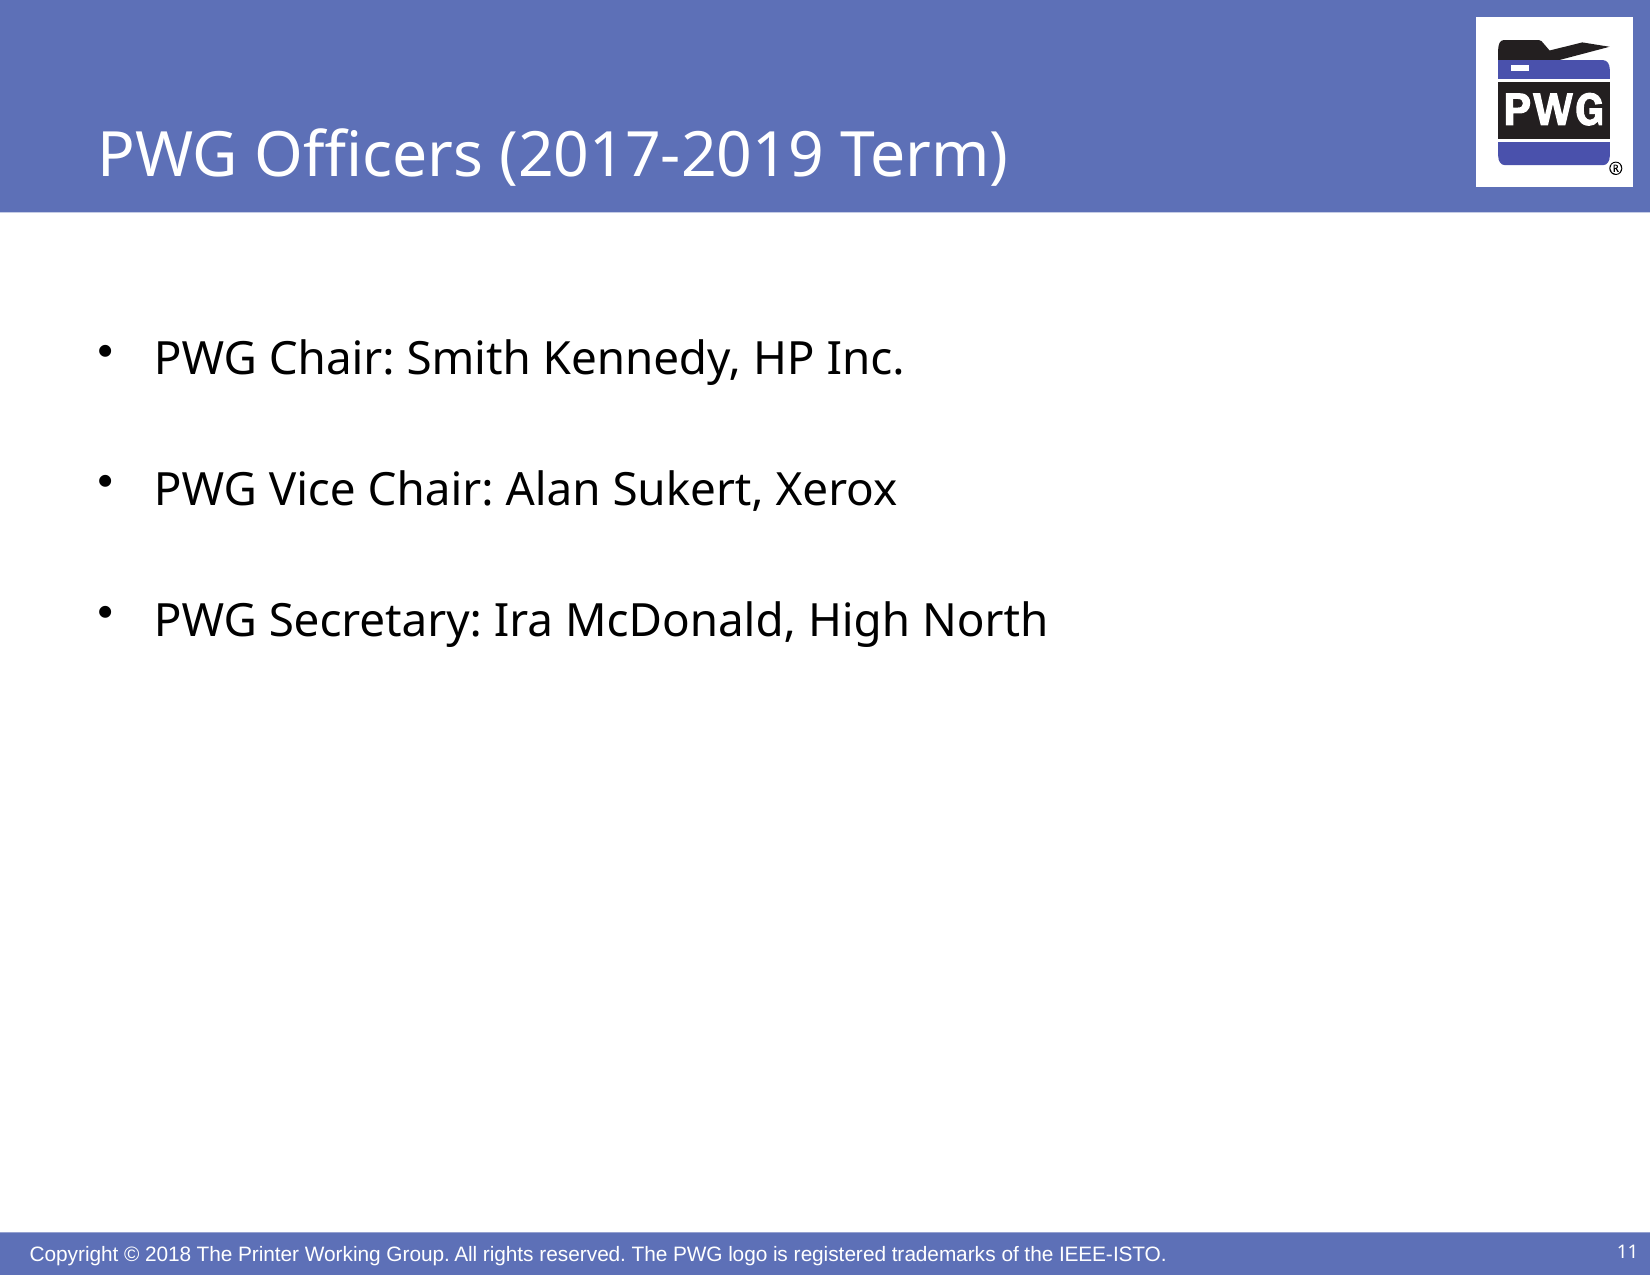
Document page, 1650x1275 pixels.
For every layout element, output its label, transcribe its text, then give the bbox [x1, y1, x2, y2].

list PWG Chair: Smith Kennedy, HP Inc. PWG Vice Chair: Alan Sukert, Xerox PWG Secretary: Ira McDonald, High North [82, 255, 1568, 1233]
title PWG Officers (2017-2019 Term) [82, 8, 1449, 198]
